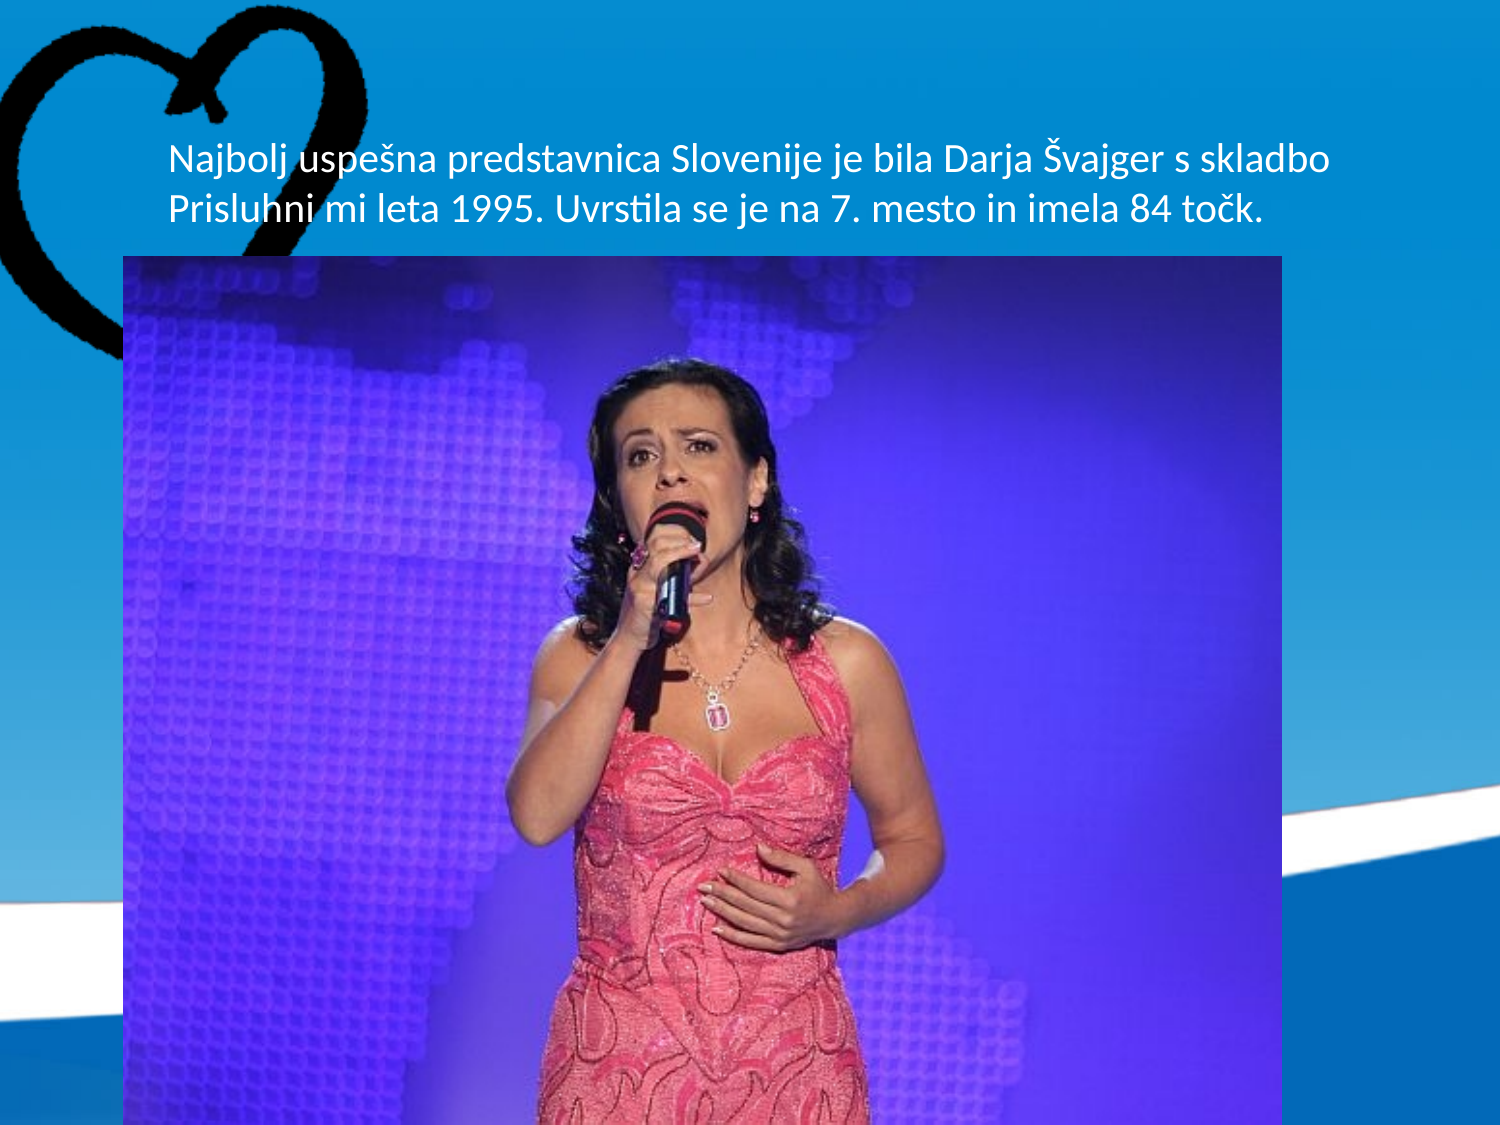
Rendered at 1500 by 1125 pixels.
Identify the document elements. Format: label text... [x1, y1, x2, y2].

text_box Najbolj uspešna predstavnica Slovenije je bila Darja Švajger s skladbo Prisluhni mi leta 1995. Uvrstila se je na 7. mesto in imela 84 točk. [153, 123, 1500, 282]
picture [0, 7, 1500, 1125]
